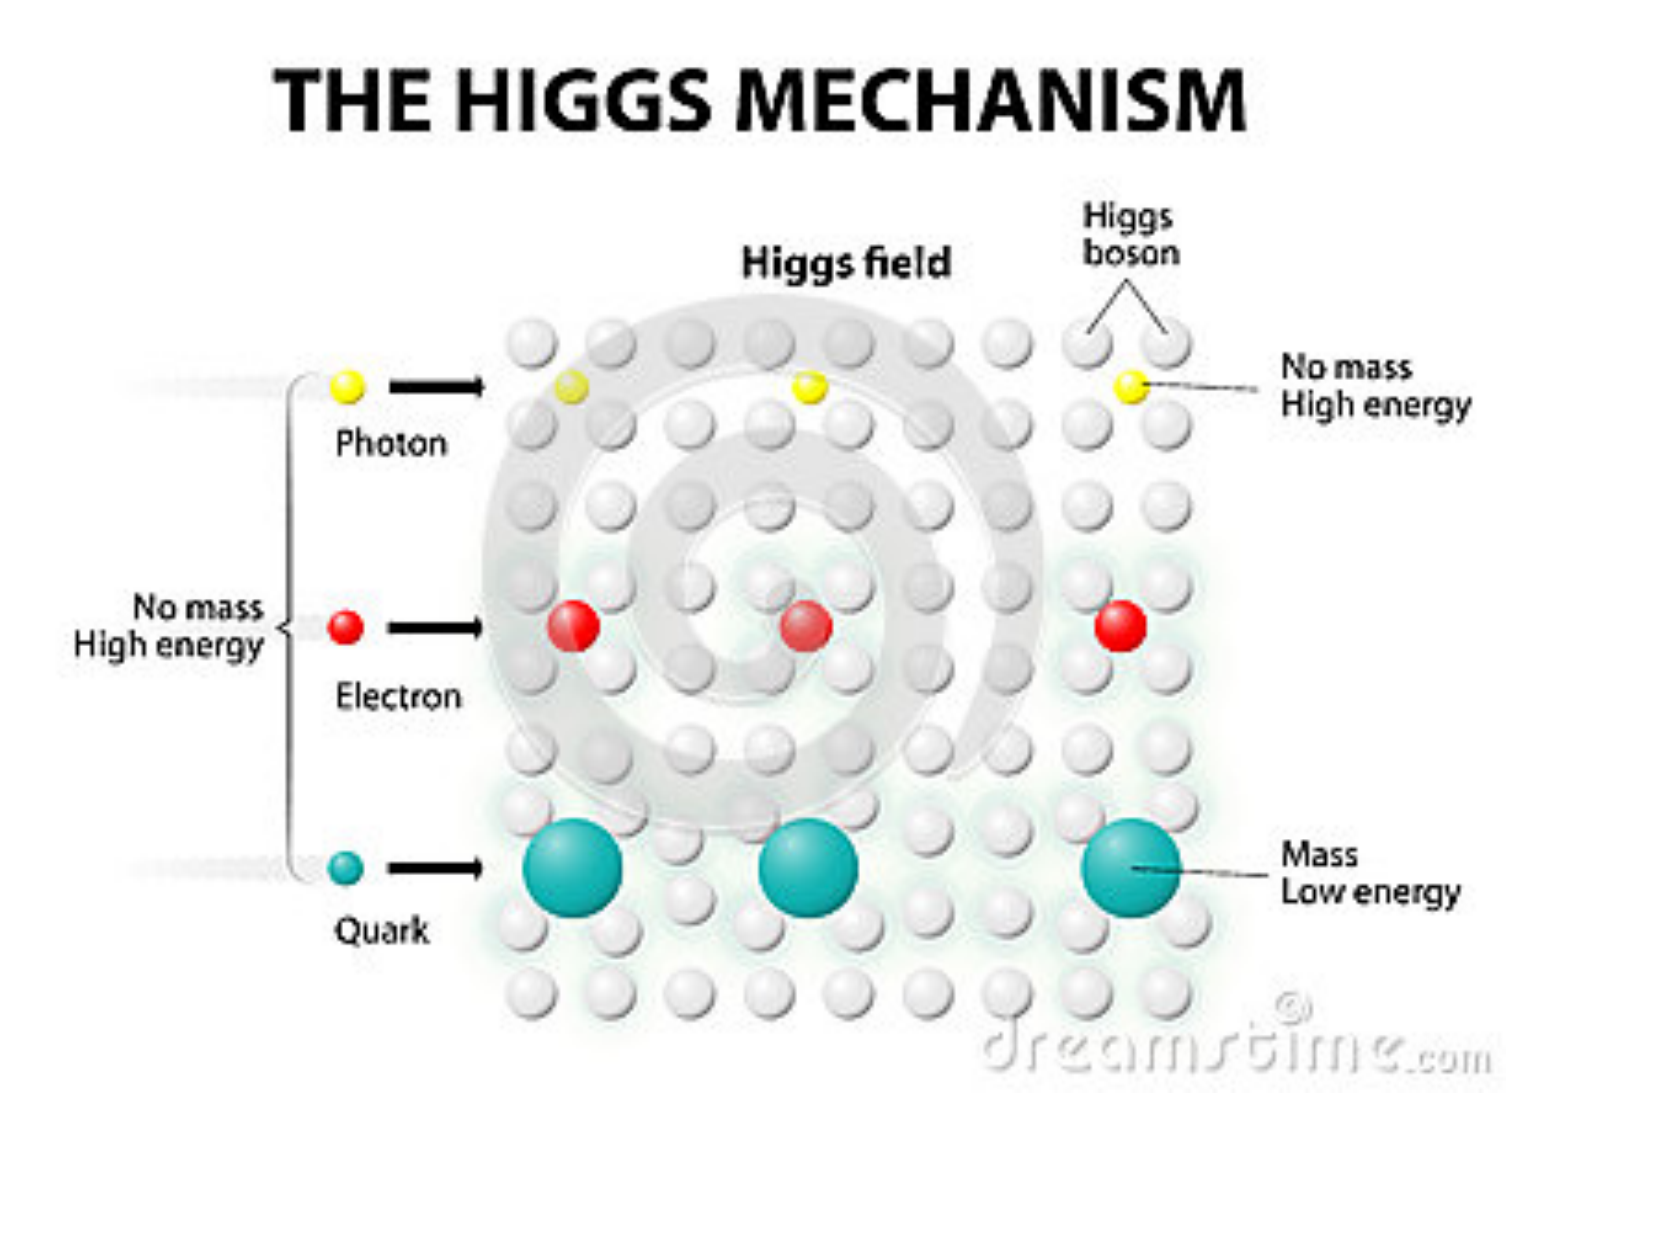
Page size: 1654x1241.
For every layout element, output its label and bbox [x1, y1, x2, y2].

picture [29, 29, 1506, 1093]
